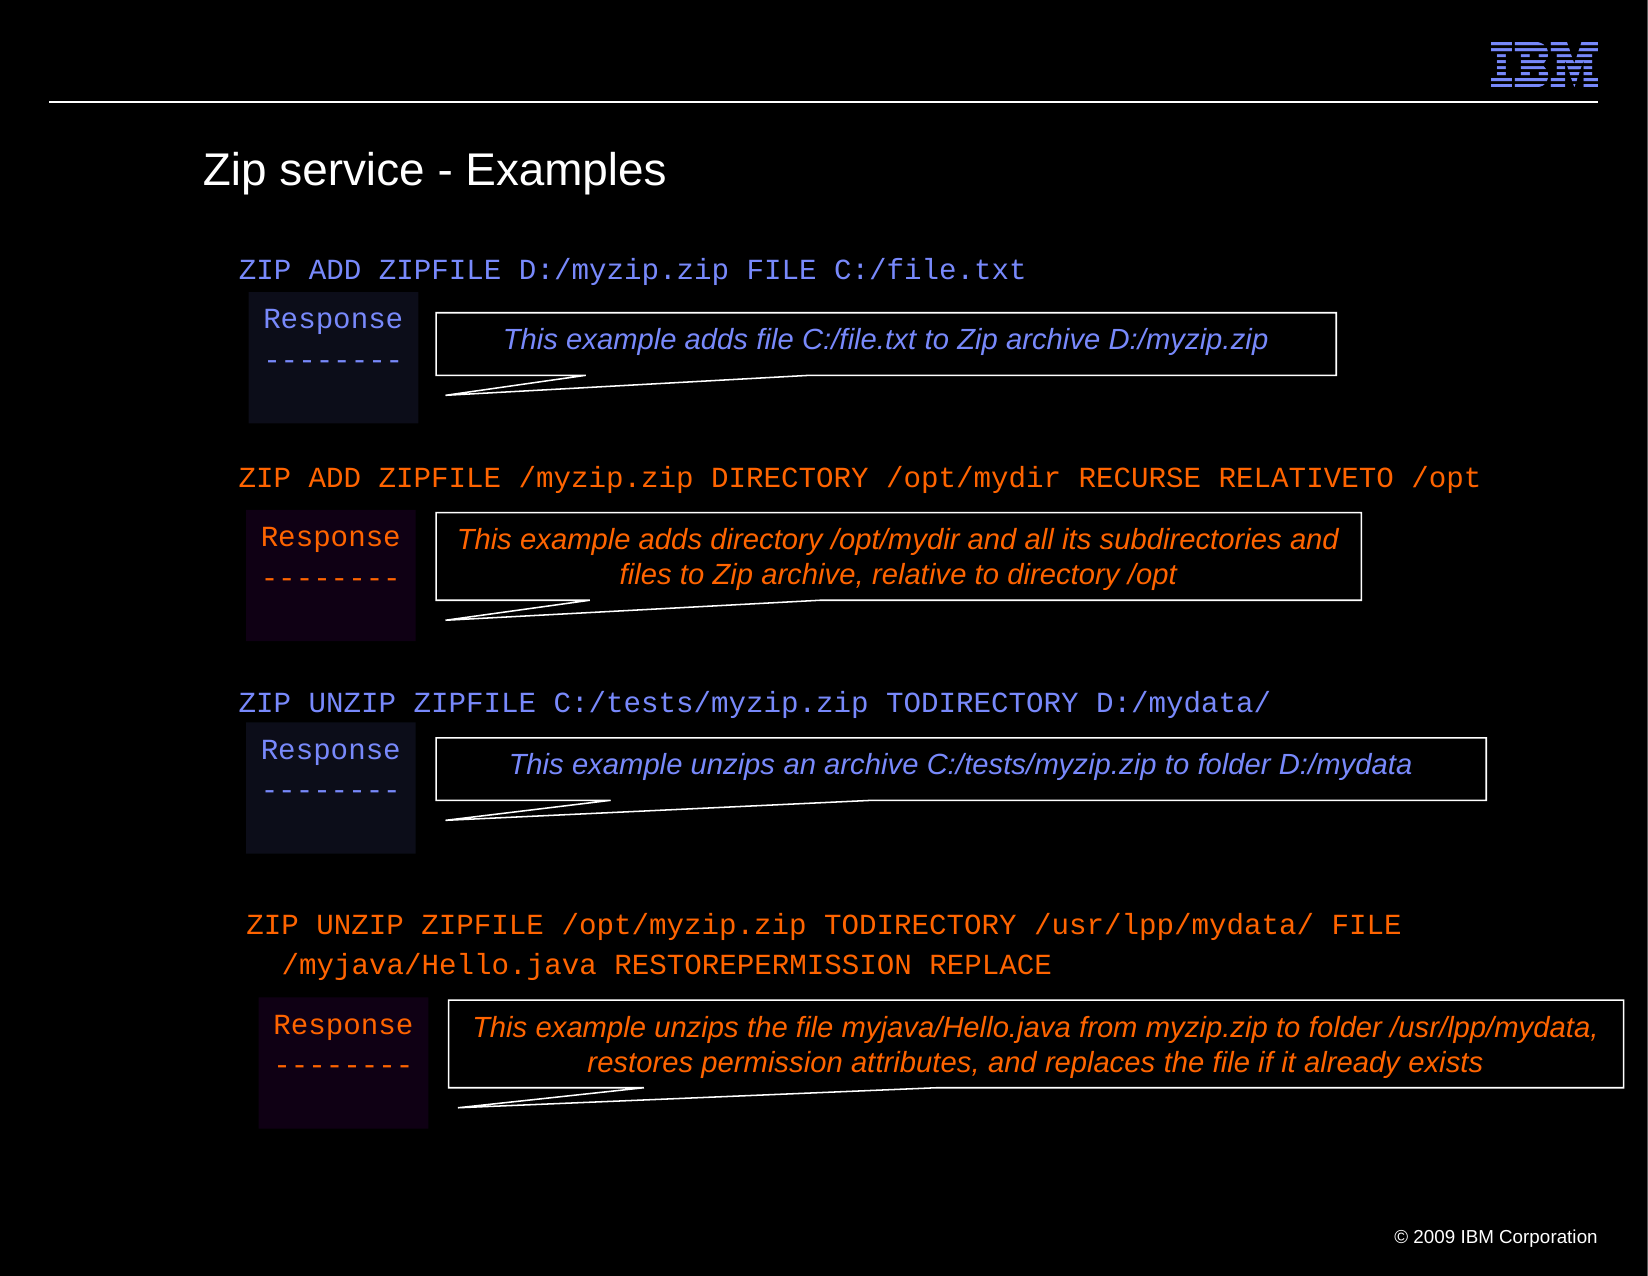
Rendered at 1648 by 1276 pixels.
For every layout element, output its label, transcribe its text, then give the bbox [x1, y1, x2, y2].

title Zip service - Examples [186, 137, 1648, 231]
text_box Response -------- [258, 997, 429, 1129]
text_box This example unzips an archive C:/tests/myzip.zip to folder D:/mydata [436, 737, 1487, 821]
text_box This example adds directory /opt/mydir and all its subdirectories and files to Zip archive, relative to directory /opt [436, 512, 1362, 621]
text_box Response -------- [248, 292, 419, 424]
text_box ZIP ADD ZIPFILE /myzip.zip DIRECTORY /opt/mydir RECURSE RELATIVETO /opt [223, 450, 1496, 501]
text_box Response -------- [246, 726, 416, 854]
text_box ZIP UNZIP ZIPFILE C:/tests/myzip.zip TODIRECTORY D:/mydata/ [223, 675, 1286, 726]
text_box Response -------- [246, 509, 416, 642]
text_box This example adds file C:/file.txt to Zip archive D:/myzip.zip [436, 312, 1337, 396]
text_box This example unzips the file myjava/Hello.java from myzip.zip to folder /usr/lpp/mydata, restores permission attributes, and replaces the file if it already exists [448, 1000, 1624, 1108]
picture [1491, 42, 1598, 87]
text_box ZIP UNZIP ZIPFILE /opt/myzip.zip TODIRECTORY /usr/lpp/mydata/ FILE /myjava/Hello.java RESTOREPERMISSION REPLACE [231, 897, 1434, 989]
text_box ZIP ADD ZIPFILE D:/myzip.zip FILE C:/file.txt [239, 250, 1648, 286]
